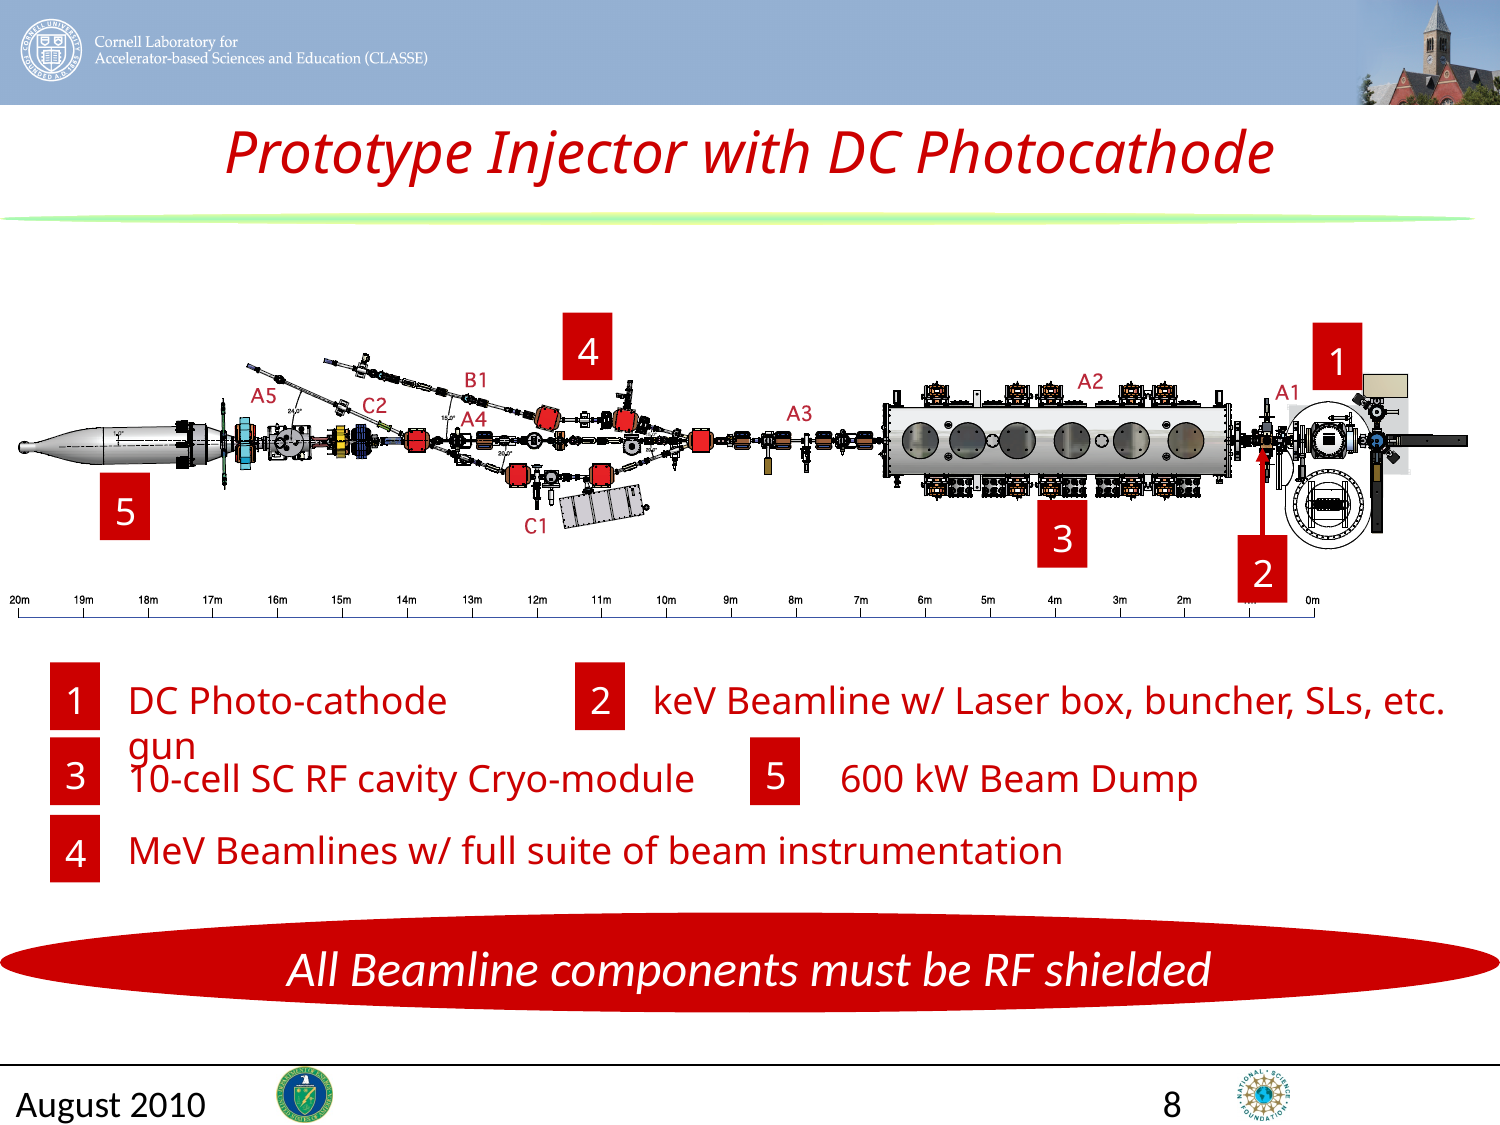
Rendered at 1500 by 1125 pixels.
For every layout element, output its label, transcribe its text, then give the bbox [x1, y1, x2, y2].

text_box 2 [1237, 535, 1288, 603]
text_box DC Photo-cathode gun [112, 662, 538, 739]
text_box All Beamline components must be RF shielded [0, 912, 1500, 1013]
text_box keV Beamline w/ Laser box, buncher, SLs, etc. [637, 662, 1500, 731]
slide_number August 2010 [0, 1065, 351, 1125]
text_box MeV Beamlines w/ full suite of beam instrumentation [112, 812, 1438, 881]
text_box 10-cell SC RF cavity Cryo-module [112, 739, 725, 808]
text_box 3 [50, 737, 100, 806]
text_box 1 [50, 662, 100, 731]
text_box 5 [99, 472, 150, 541]
text_box 4 [50, 814, 100, 883]
title Prototype Injector with DC Photocathode [24, 99, 1475, 213]
text_box 600 kW Beam Dump [825, 739, 1250, 808]
text_box [0, 212, 1476, 225]
picture [0, 341, 1475, 625]
text_box 3 [1037, 500, 1088, 568]
text_box 1 [1312, 322, 1363, 391]
text_box 4 [562, 312, 613, 381]
text_box 5 [750, 737, 800, 806]
slide_number <number> [1147, 1065, 1498, 1125]
picture [0, 0, 1500, 105]
text_box 2 [575, 662, 625, 731]
